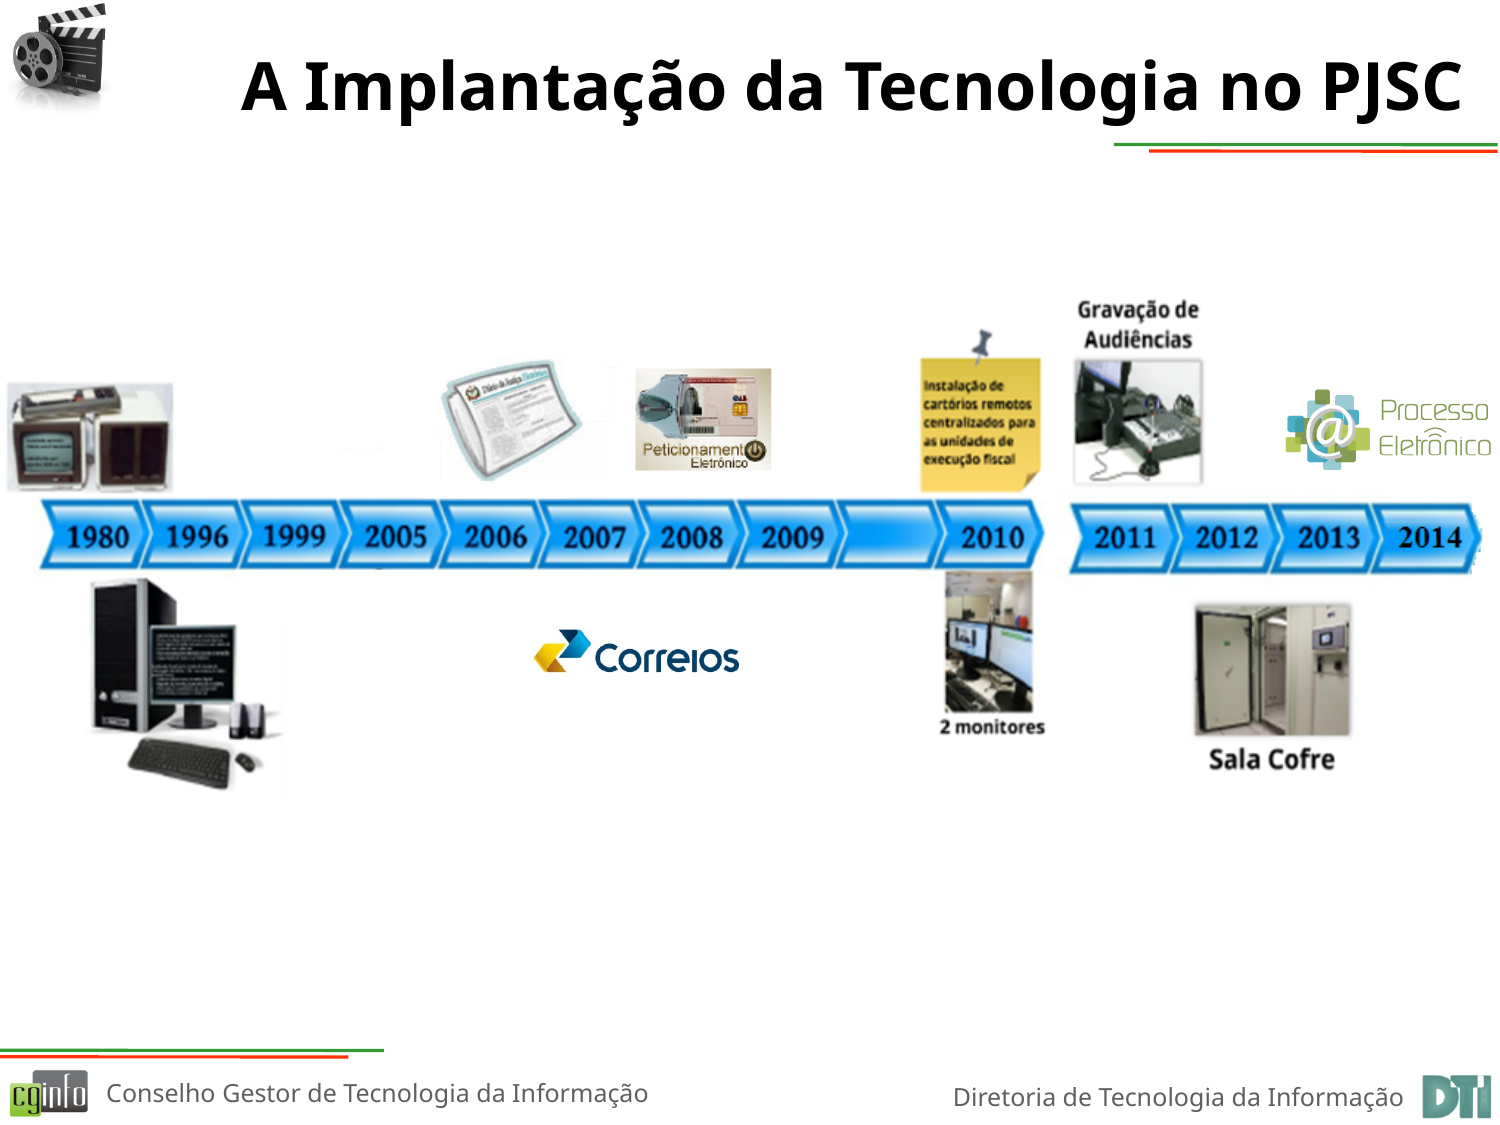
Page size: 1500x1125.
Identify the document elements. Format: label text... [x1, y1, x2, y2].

picture [0, 283, 1500, 811]
title A Implantação da Tecnologia no PJSC [0, 19, 1480, 148]
picture [0, 0, 118, 117]
picture [1419, 1073, 1493, 1120]
picture [5, 1061, 92, 1125]
